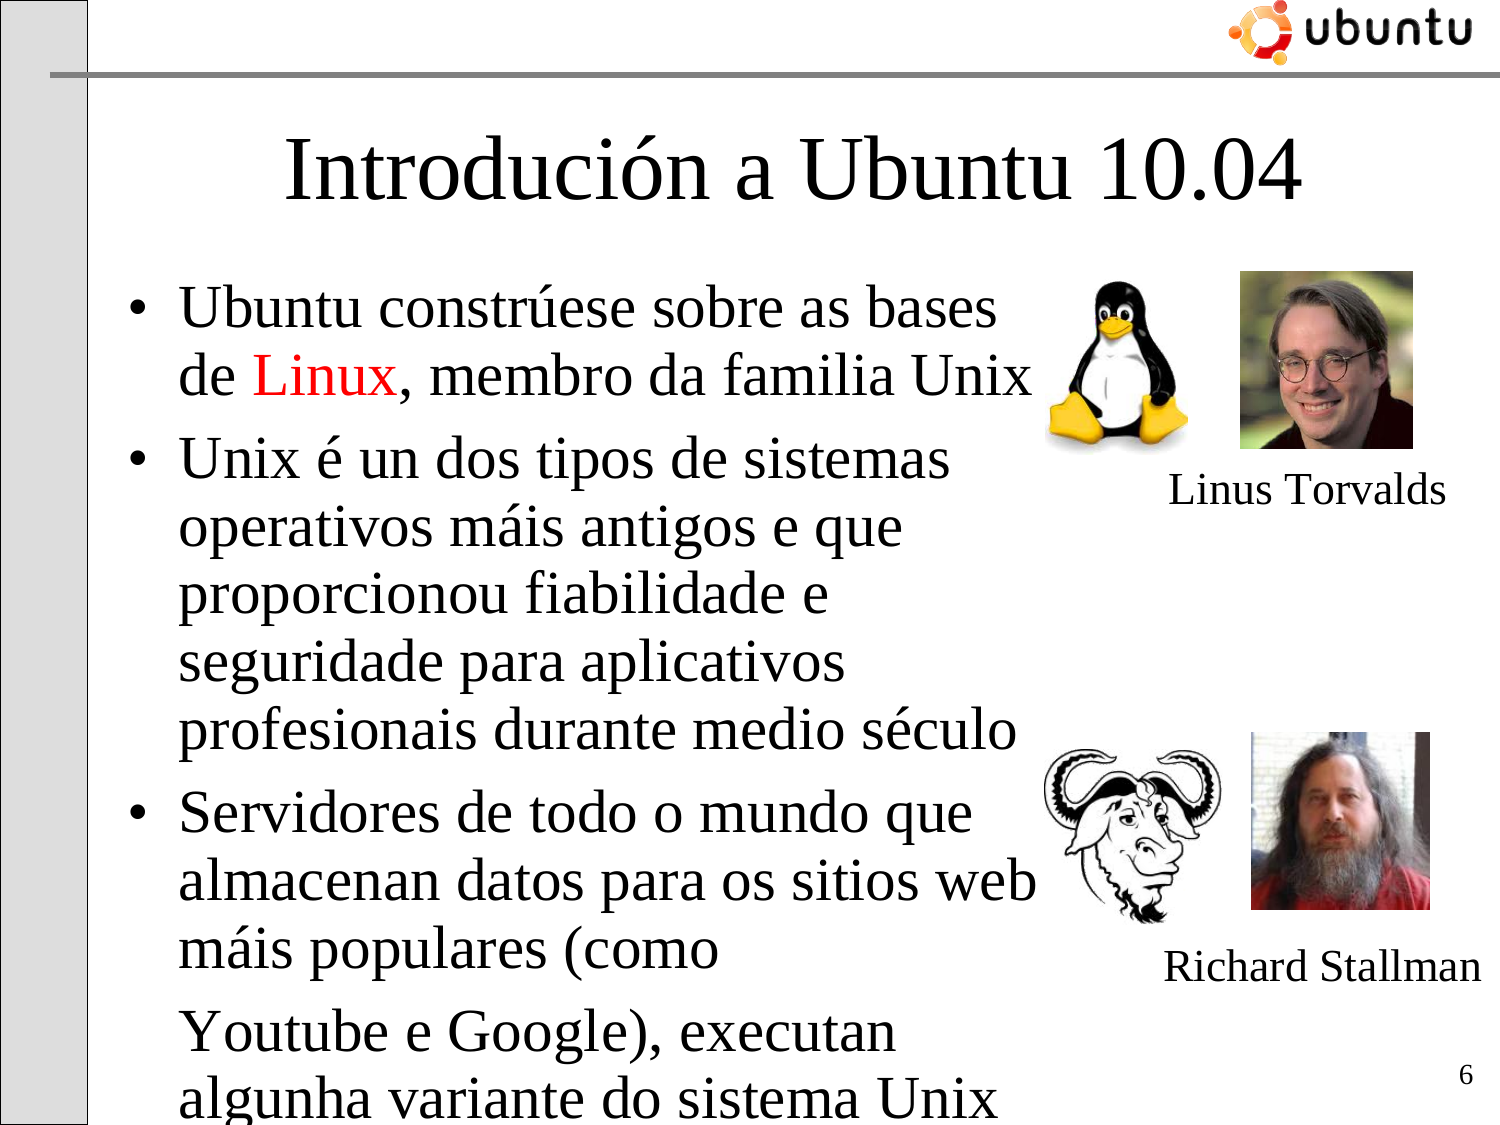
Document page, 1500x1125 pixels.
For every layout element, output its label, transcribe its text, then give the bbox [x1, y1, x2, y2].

list Richard Stallman [1139, 933, 1500, 1022]
picture [1045, 277, 1188, 455]
picture [1221, 0, 1483, 71]
list Ubuntu constrúese sobre as bases de Linux, membro da familia Unix Unix é un dos tipos de sistemas operativos máis antigos e que proporcionou fiabilidade e seguridade para aplicativos profesionais durante medio século Servidores de todo o mundo que almacenan datos para os sitios web máis populares (como Youtube e Google), executan algunha variante do sistema Unix [112, 265, 1063, 1125]
picture [1240, 271, 1413, 449]
picture [1044, 749, 1223, 928]
list Linus Torvalds [1125, 455, 1491, 545]
title Introdución a Ubuntu 10.04 [112, 99, 1477, 237]
picture [1251, 732, 1430, 910]
